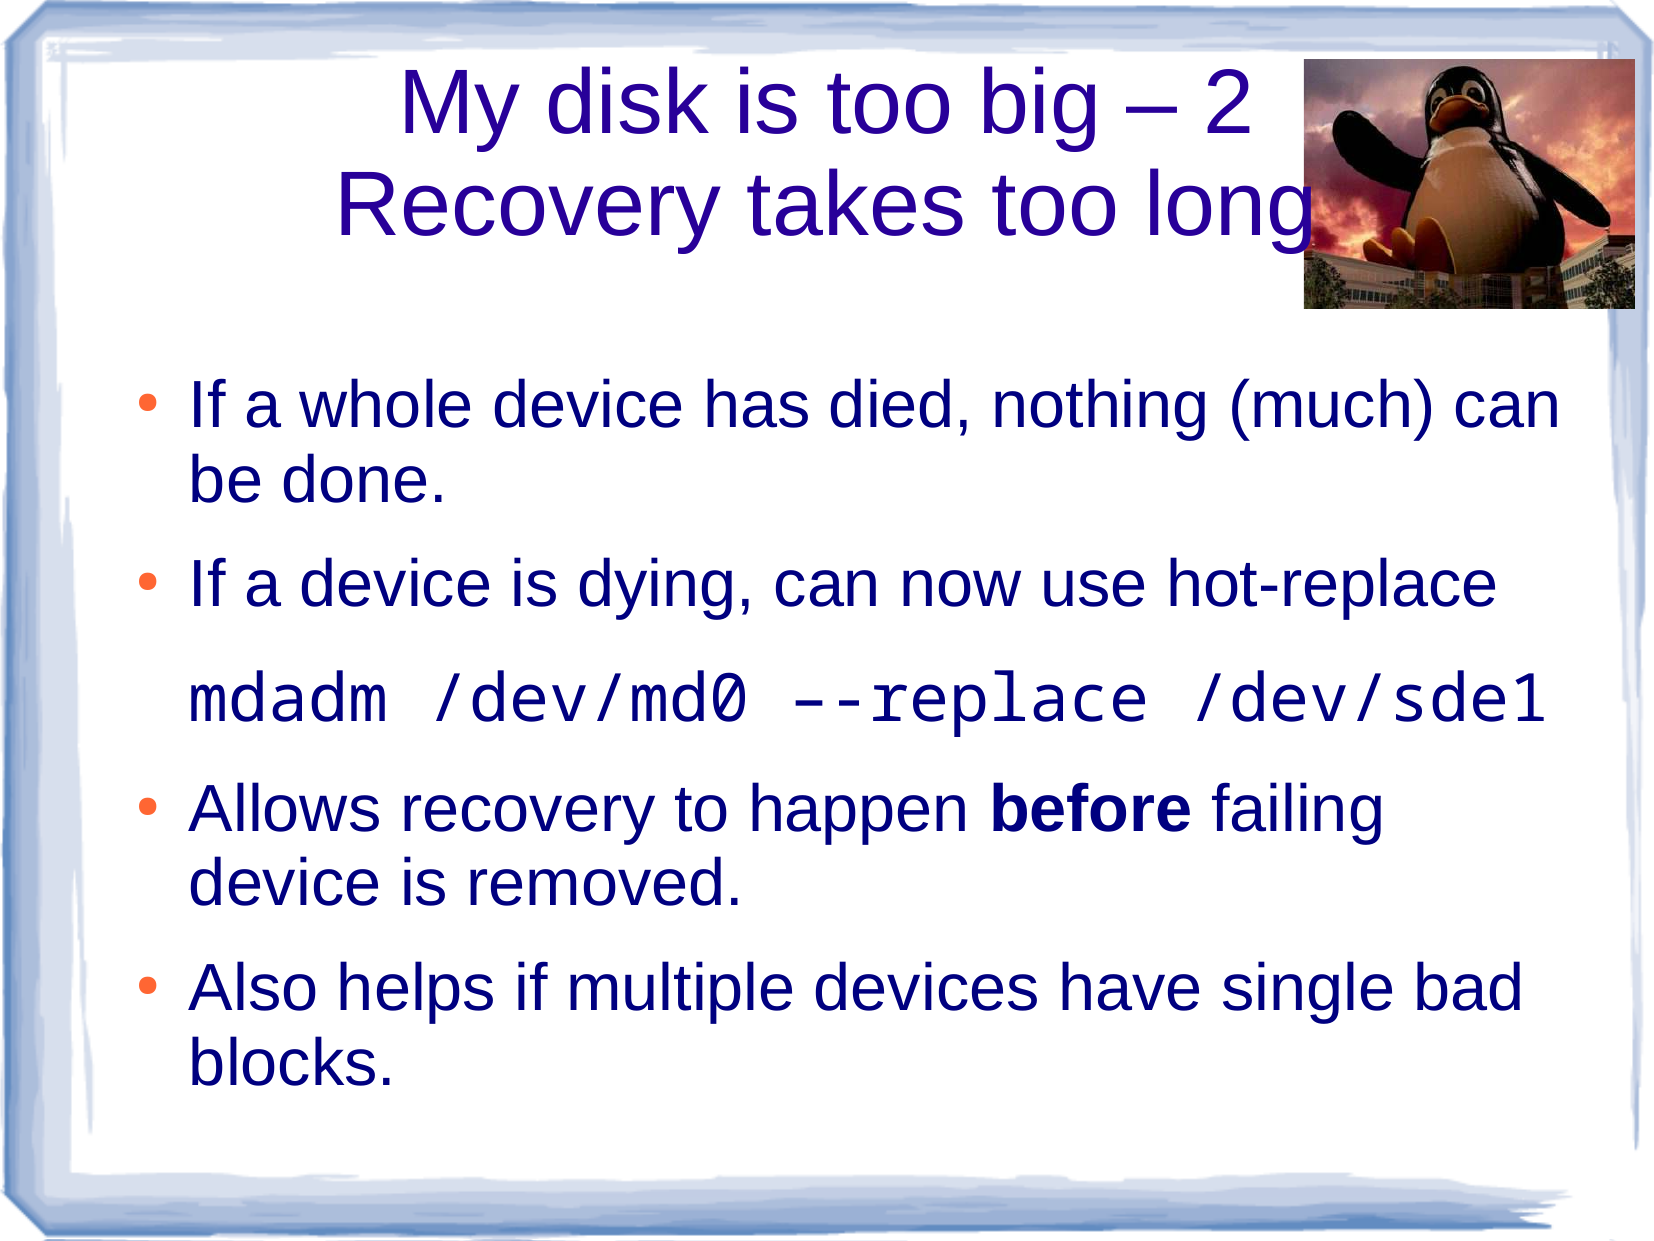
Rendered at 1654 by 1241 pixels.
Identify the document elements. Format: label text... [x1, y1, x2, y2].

list If a whole device has died, nothing (much) can be done. If a device is dying, can now use hot-replace mdadm /dev/md0 –-replace /dev/sde1 Allows recovery to happen before failing device is removed. Also helps if multiple devices have single bad blocks. [118, 366, 1571, 1087]
picture [0, 0, 1654, 1241]
title My disk is too big – 2 Recovery takes too long [82, 49, 1571, 257]
